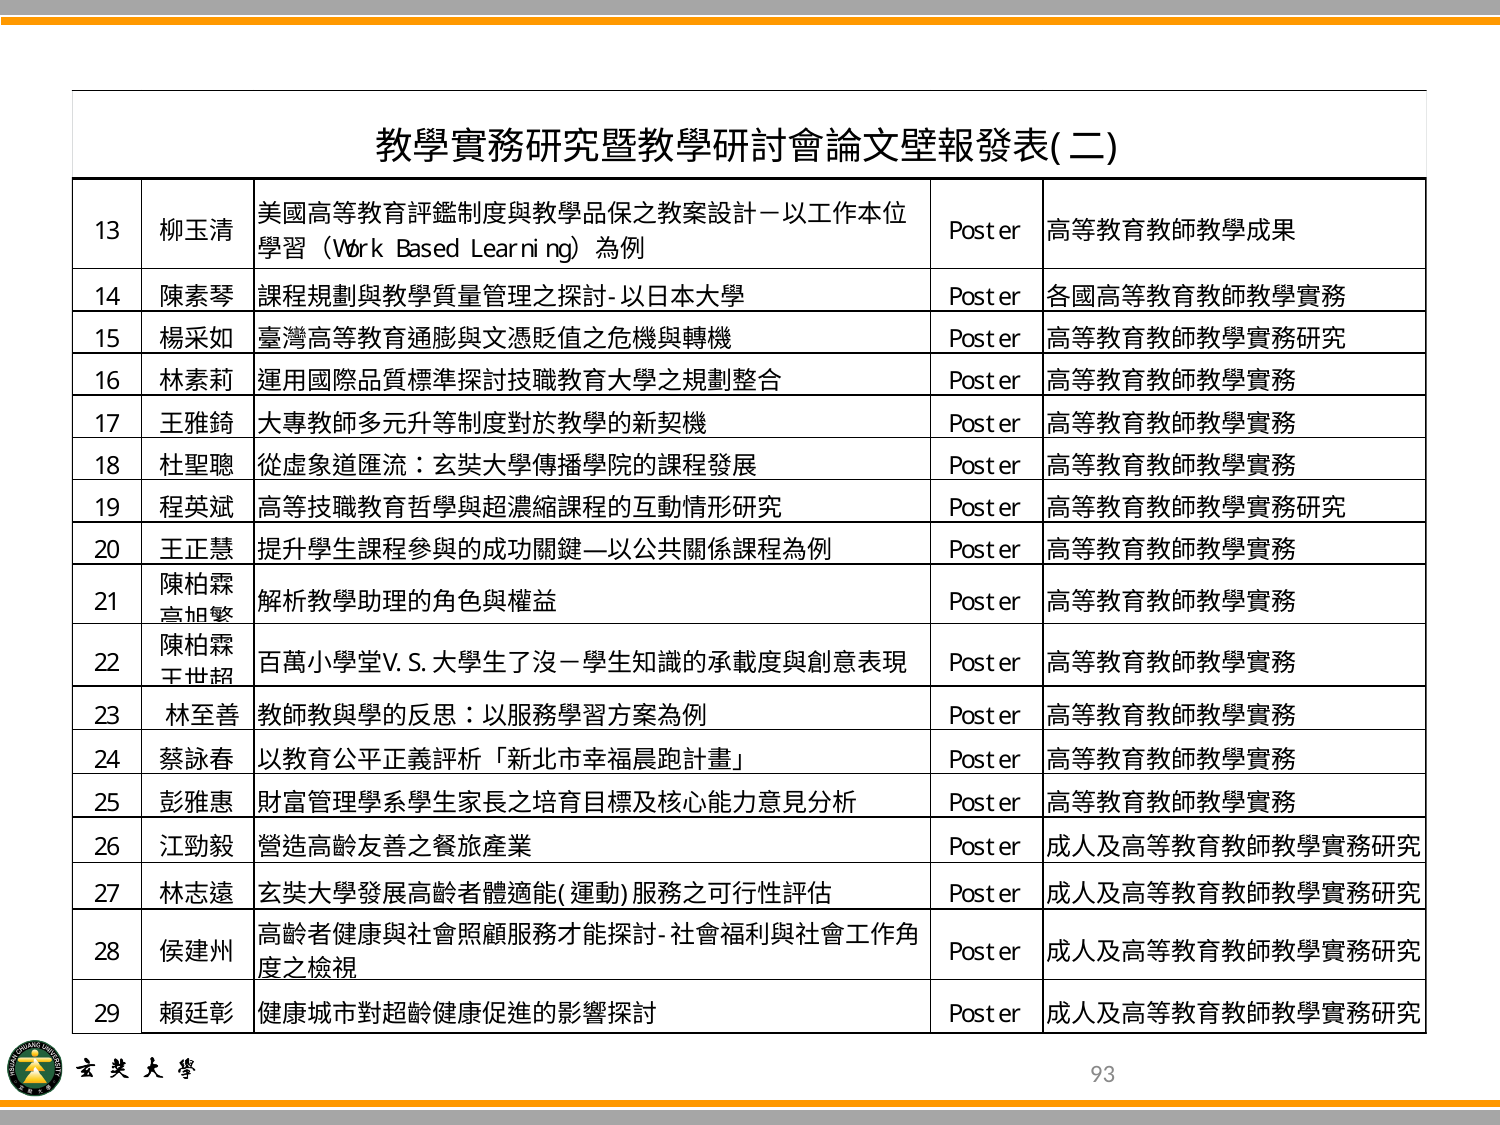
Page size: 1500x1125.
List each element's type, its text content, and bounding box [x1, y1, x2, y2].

text_box 93 [1074, 1042, 1426, 1103]
picture [71, 89, 1429, 1036]
